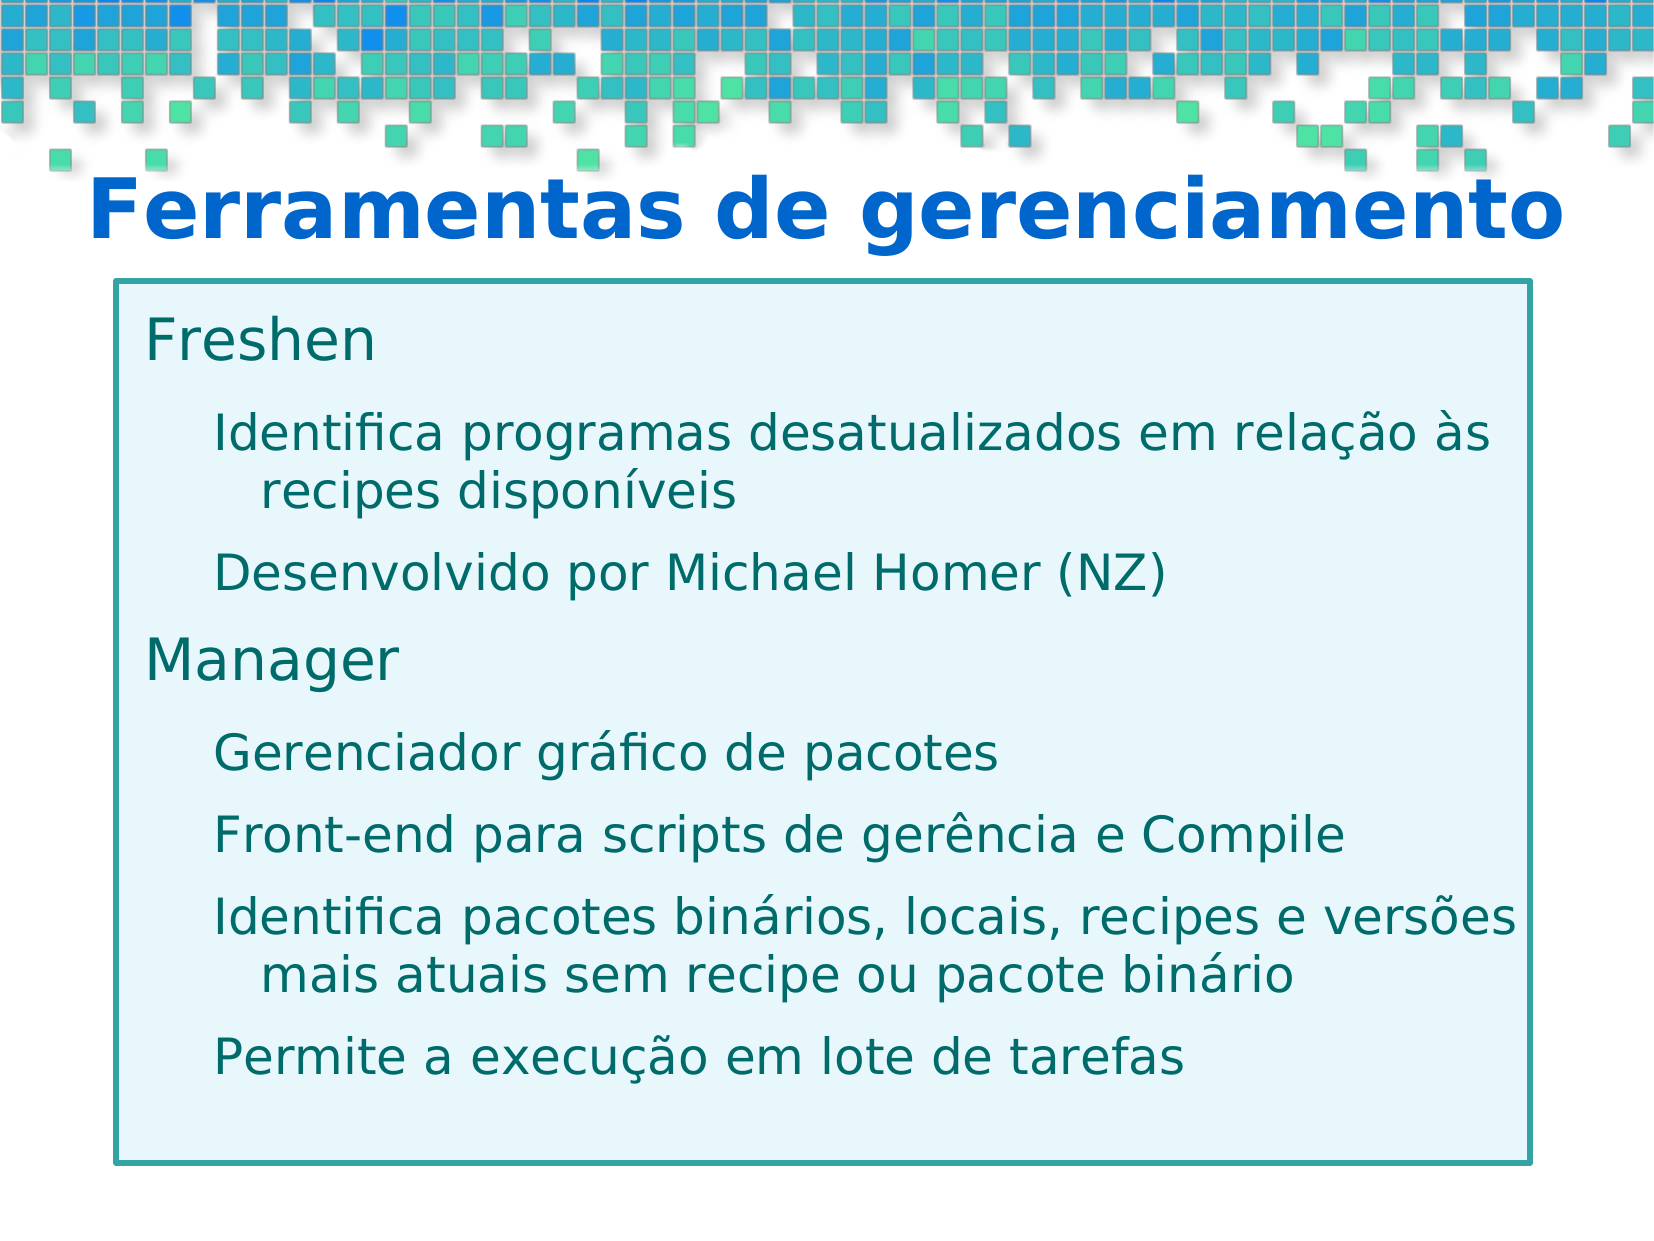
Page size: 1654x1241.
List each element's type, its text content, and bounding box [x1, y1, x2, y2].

list Freshen Identifica programas desatualizados em relação às recipes disponíveis Desenvolvido por Michael Homer (NZ) Manager Gerenciador gráfico de pacotes Front-end para scripts de gerência e Compile Identifica pacotes binários, locais, recipes e versões mais atuais sem recipe ou pacote binário Permite a execução em lote de tarefas [118, 306, 1522, 1172]
title Ferramentas de gerenciamento [0, 132, 1654, 287]
picture [0, 0, 1654, 132]
